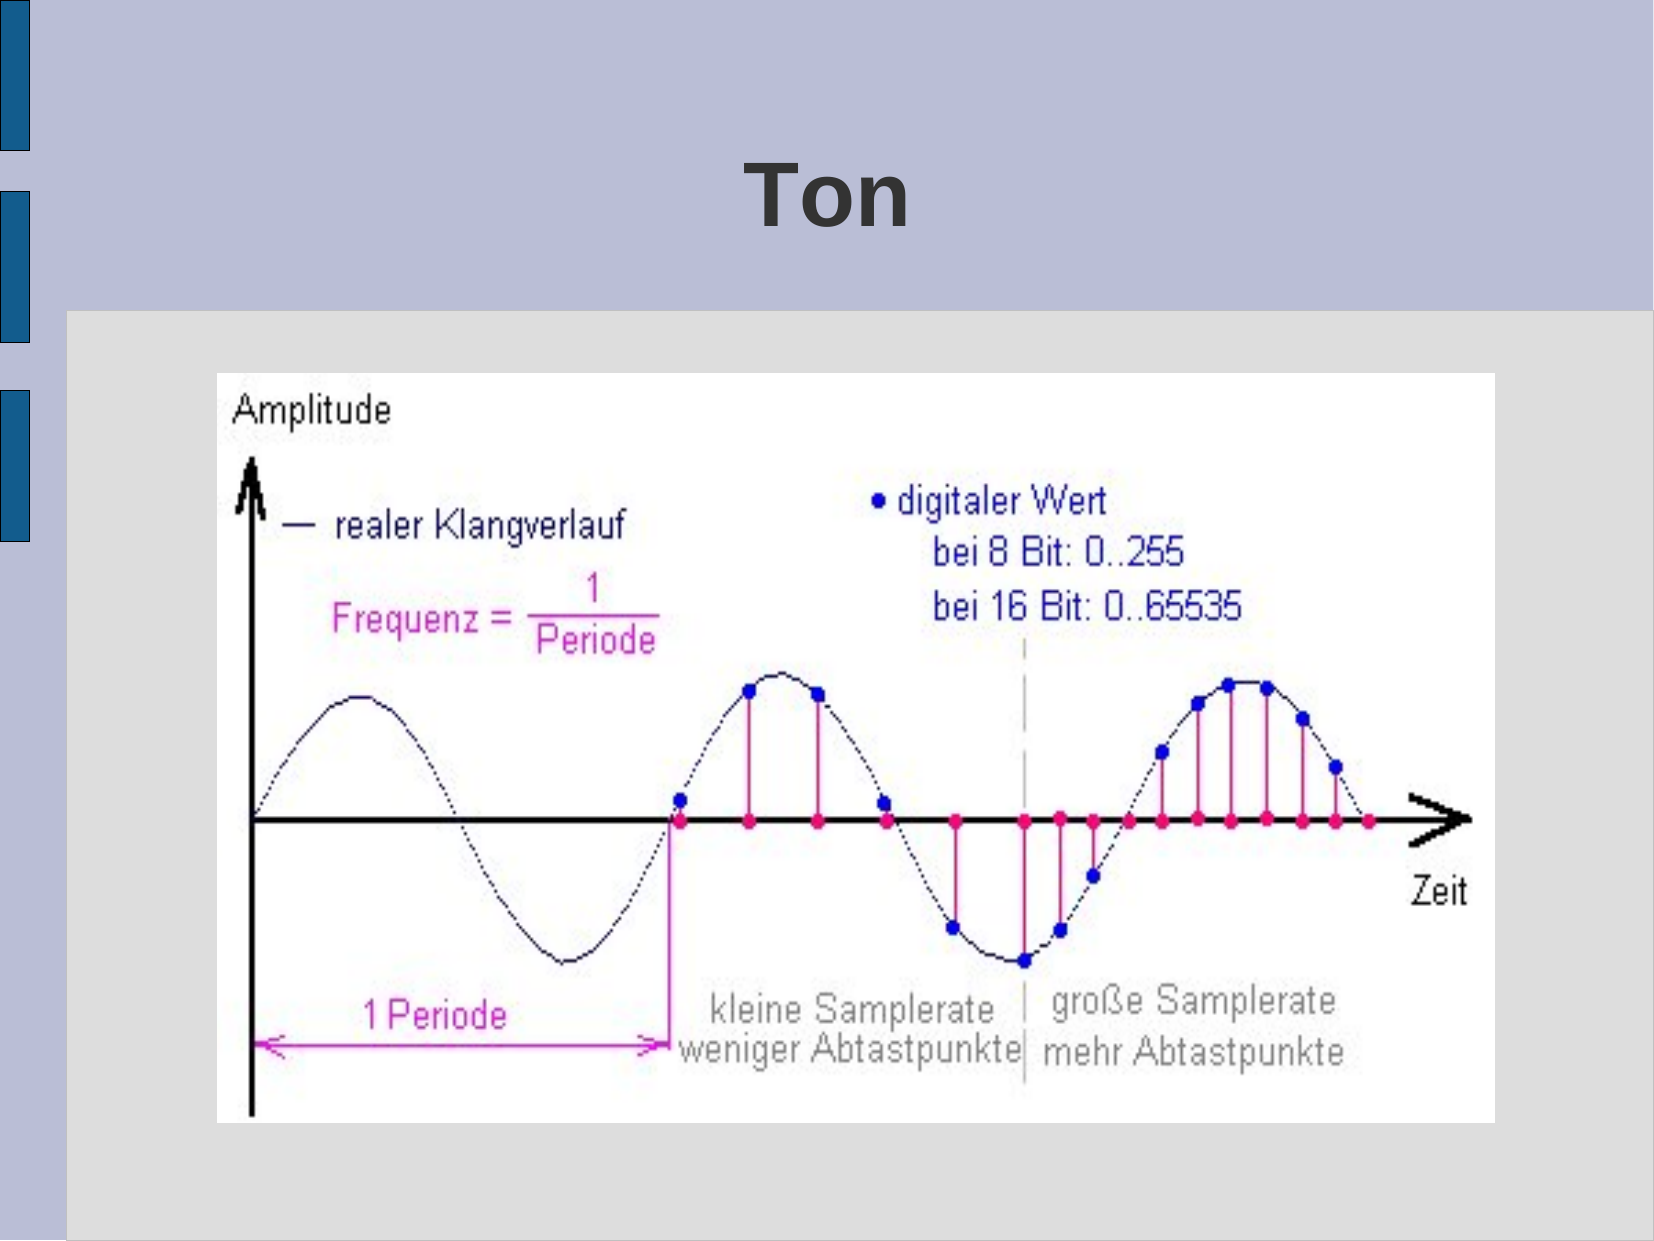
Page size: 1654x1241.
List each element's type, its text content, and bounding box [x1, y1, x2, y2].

chart [29, 324, 1654, 1123]
title Ton [121, 91, 1534, 299]
